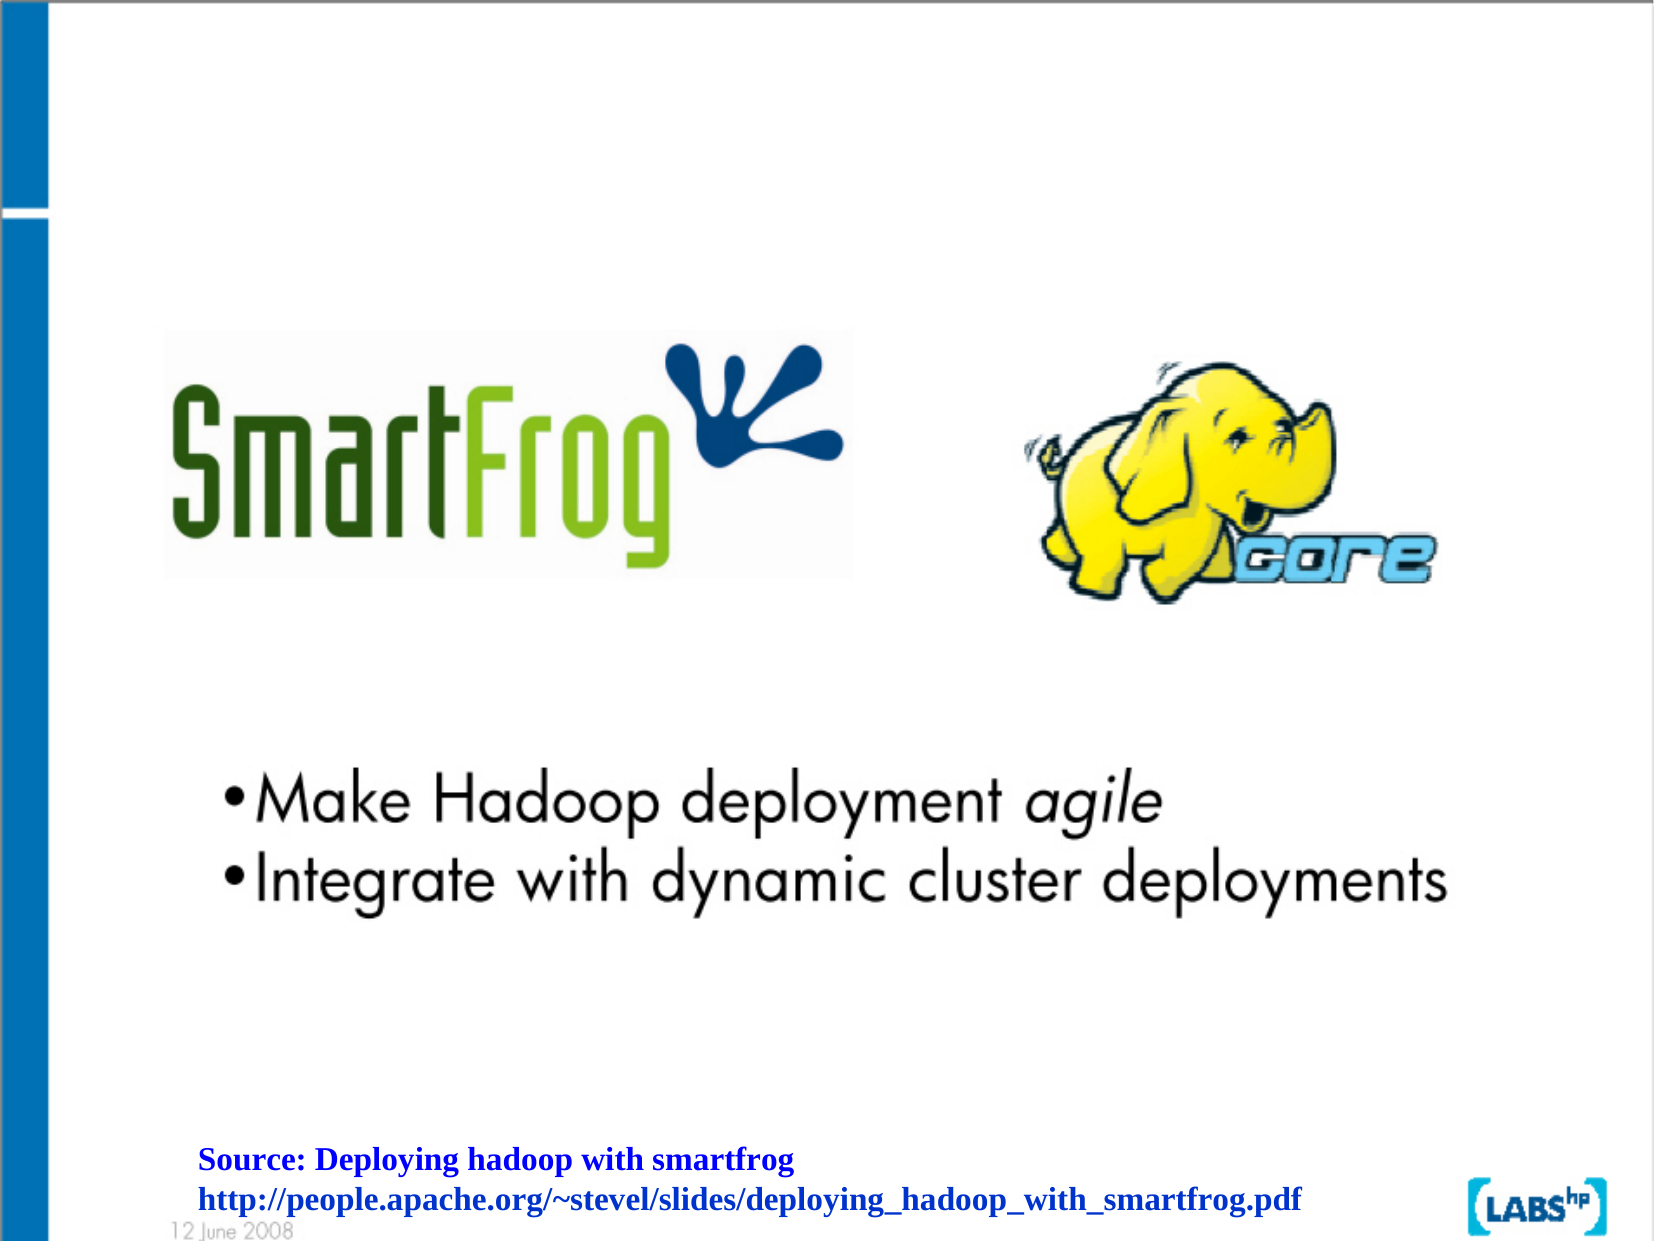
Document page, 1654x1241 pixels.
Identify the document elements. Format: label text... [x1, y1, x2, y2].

picture [0, 0, 1654, 1241]
text_box Source: Deploying hadoop with smartfrog http://people.apache.org/~stevel/slides/deploying_hadoop_with_smartfrog.pdf [183, 1127, 1512, 1220]
